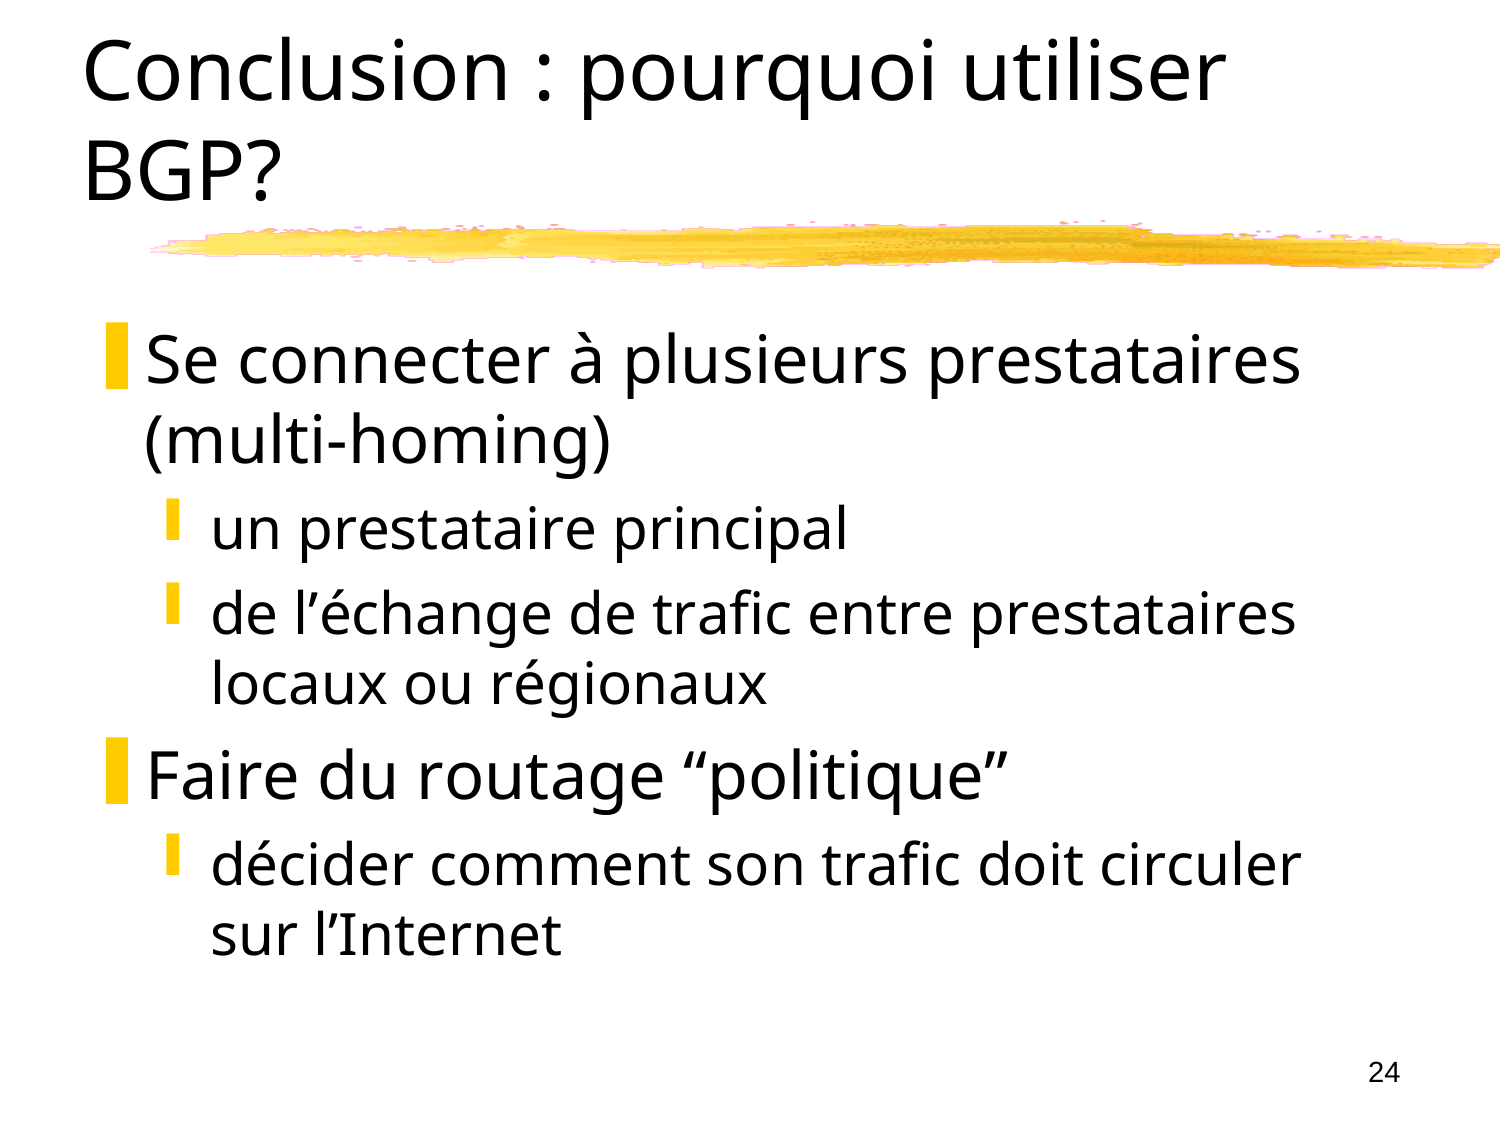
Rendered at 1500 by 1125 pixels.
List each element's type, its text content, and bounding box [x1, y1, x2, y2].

title Conclusion : pourquoi utiliser BGP? [66, 9, 1342, 225]
picture [150, 215, 1500, 279]
list Se connecter à plusieurs prestataires (multi-homing)‏ un prestataire principal de l’échange de trafic entre prestataires locaux ou régionaux Faire du routage “politique” décider comment son trafic doit circuler sur l’Internet [74, 309, 1417, 1060]
text_box <number> [1104, 1060, 1416, 1096]
